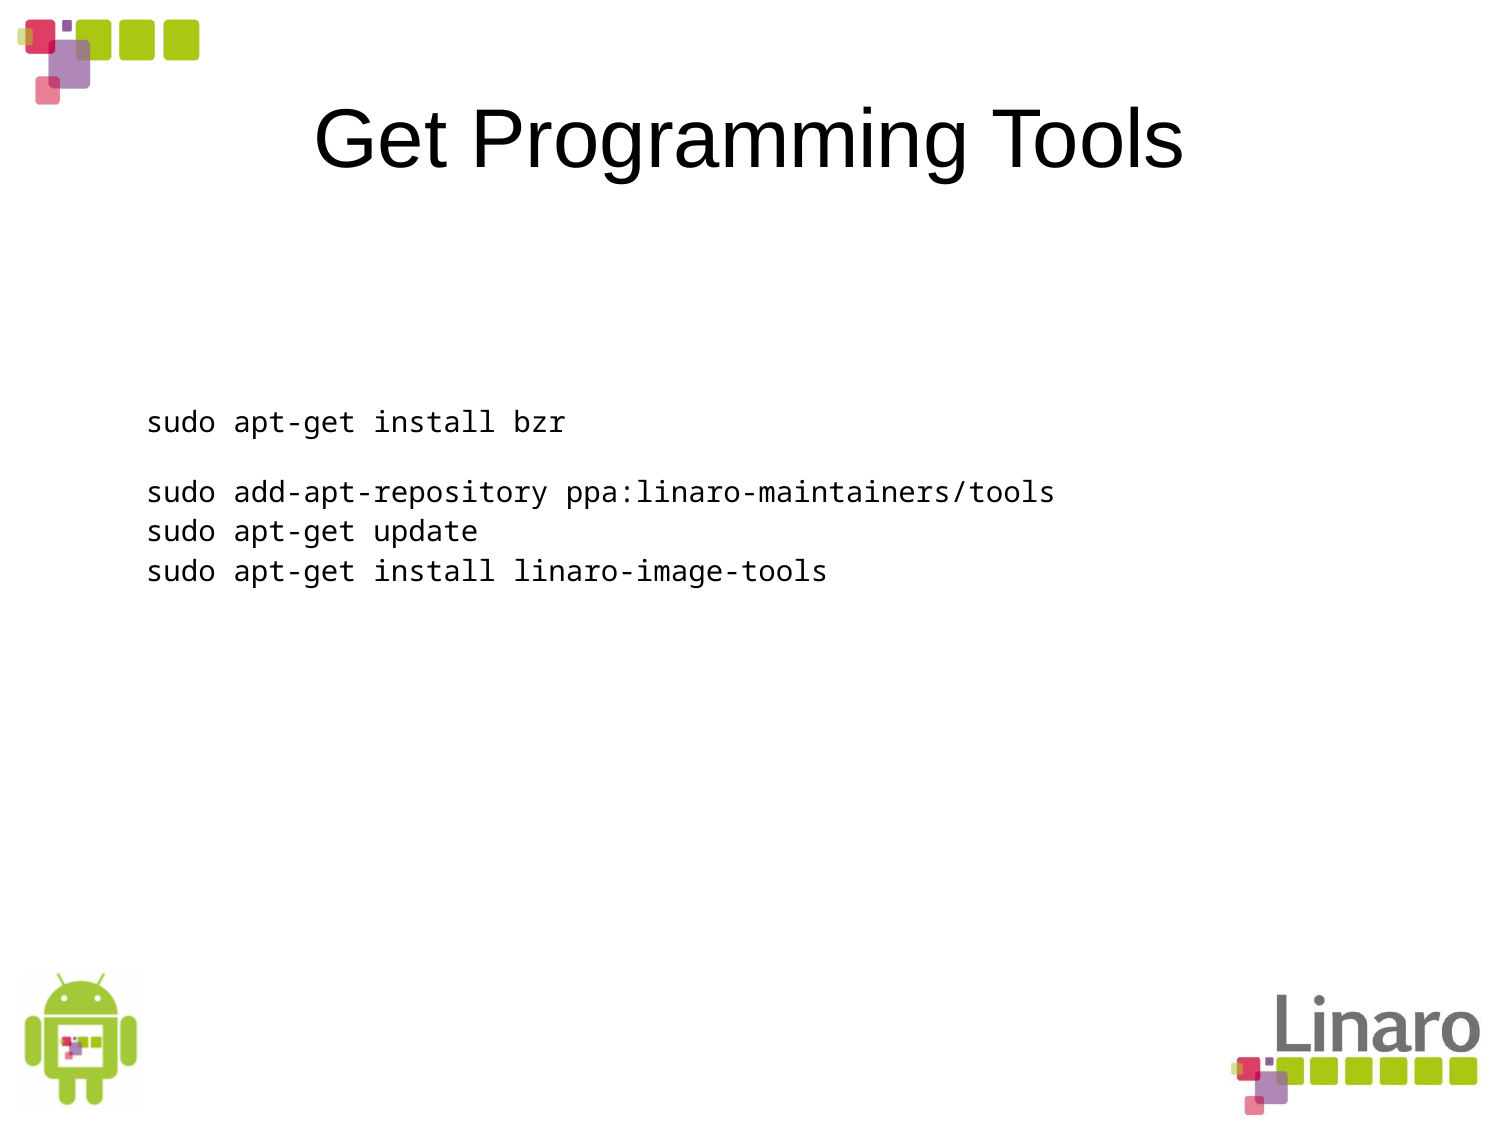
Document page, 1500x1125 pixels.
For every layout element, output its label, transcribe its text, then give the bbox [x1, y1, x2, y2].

picture [18, 971, 142, 1109]
picture [16, 12, 205, 121]
list sudo apt-get install bzr sudo add-apt-repository ppa:linaro-maintainers/tools sudo apt-get update sudo apt-get install linaro-image-tools [74, 263, 1425, 916]
title Get Programming Tools [74, 44, 1425, 233]
picture [1219, 986, 1491, 1123]
